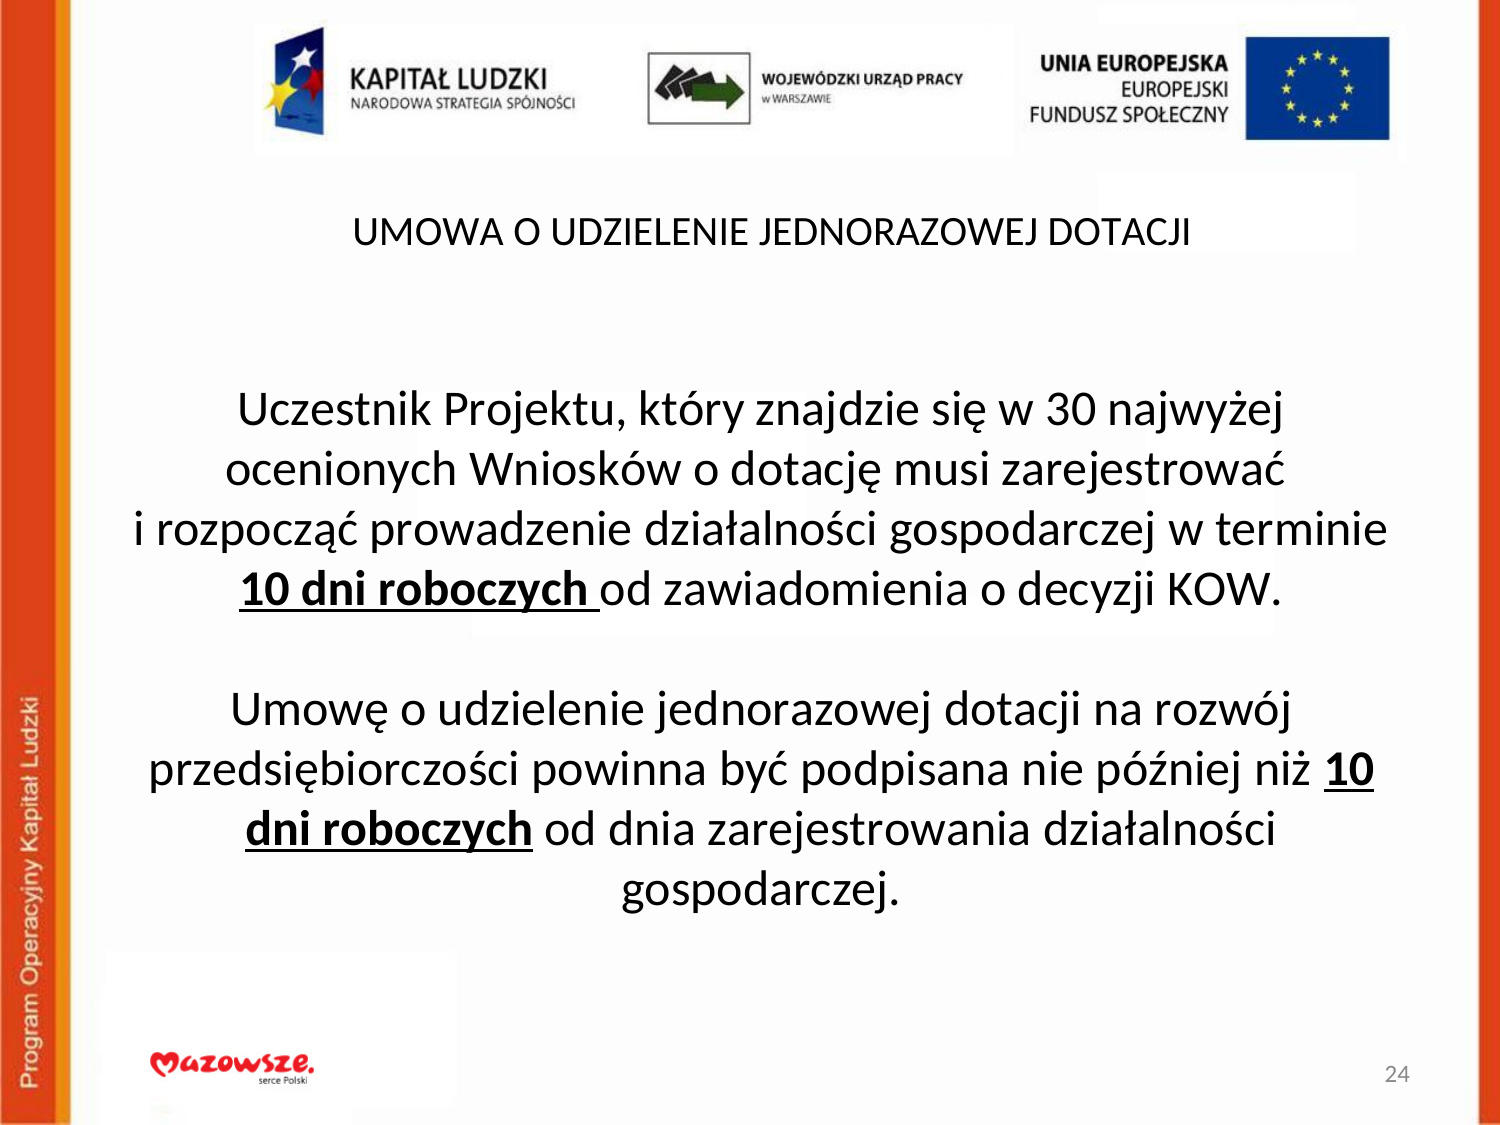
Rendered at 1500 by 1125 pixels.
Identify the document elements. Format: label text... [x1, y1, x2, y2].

text_box UMOWA O UDZIELENIE JEDNORAZOWEJ DOTACJI [194, 196, 1351, 256]
text_box <numer> [1074, 1042, 1426, 1103]
title Uczestnik Projektu, który znajdzie się w 30 najwyżej ocenionych Wniosków o dotację musi zarejestrować i rozpocząć prowadzenie działalności gospodarczej w terminie 10 dni roboczych od zawiadomienia o decyzji KOW. Umowę o udzielenie jednorazowej dotacji na rozwój przedsiębiorczości powinna być podpisana nie później niż 10 dni roboczych od dnia zarejestrowania działalności gospodarczej. [112, 278, 1411, 1012]
picture [0, 0, 1500, 1125]
